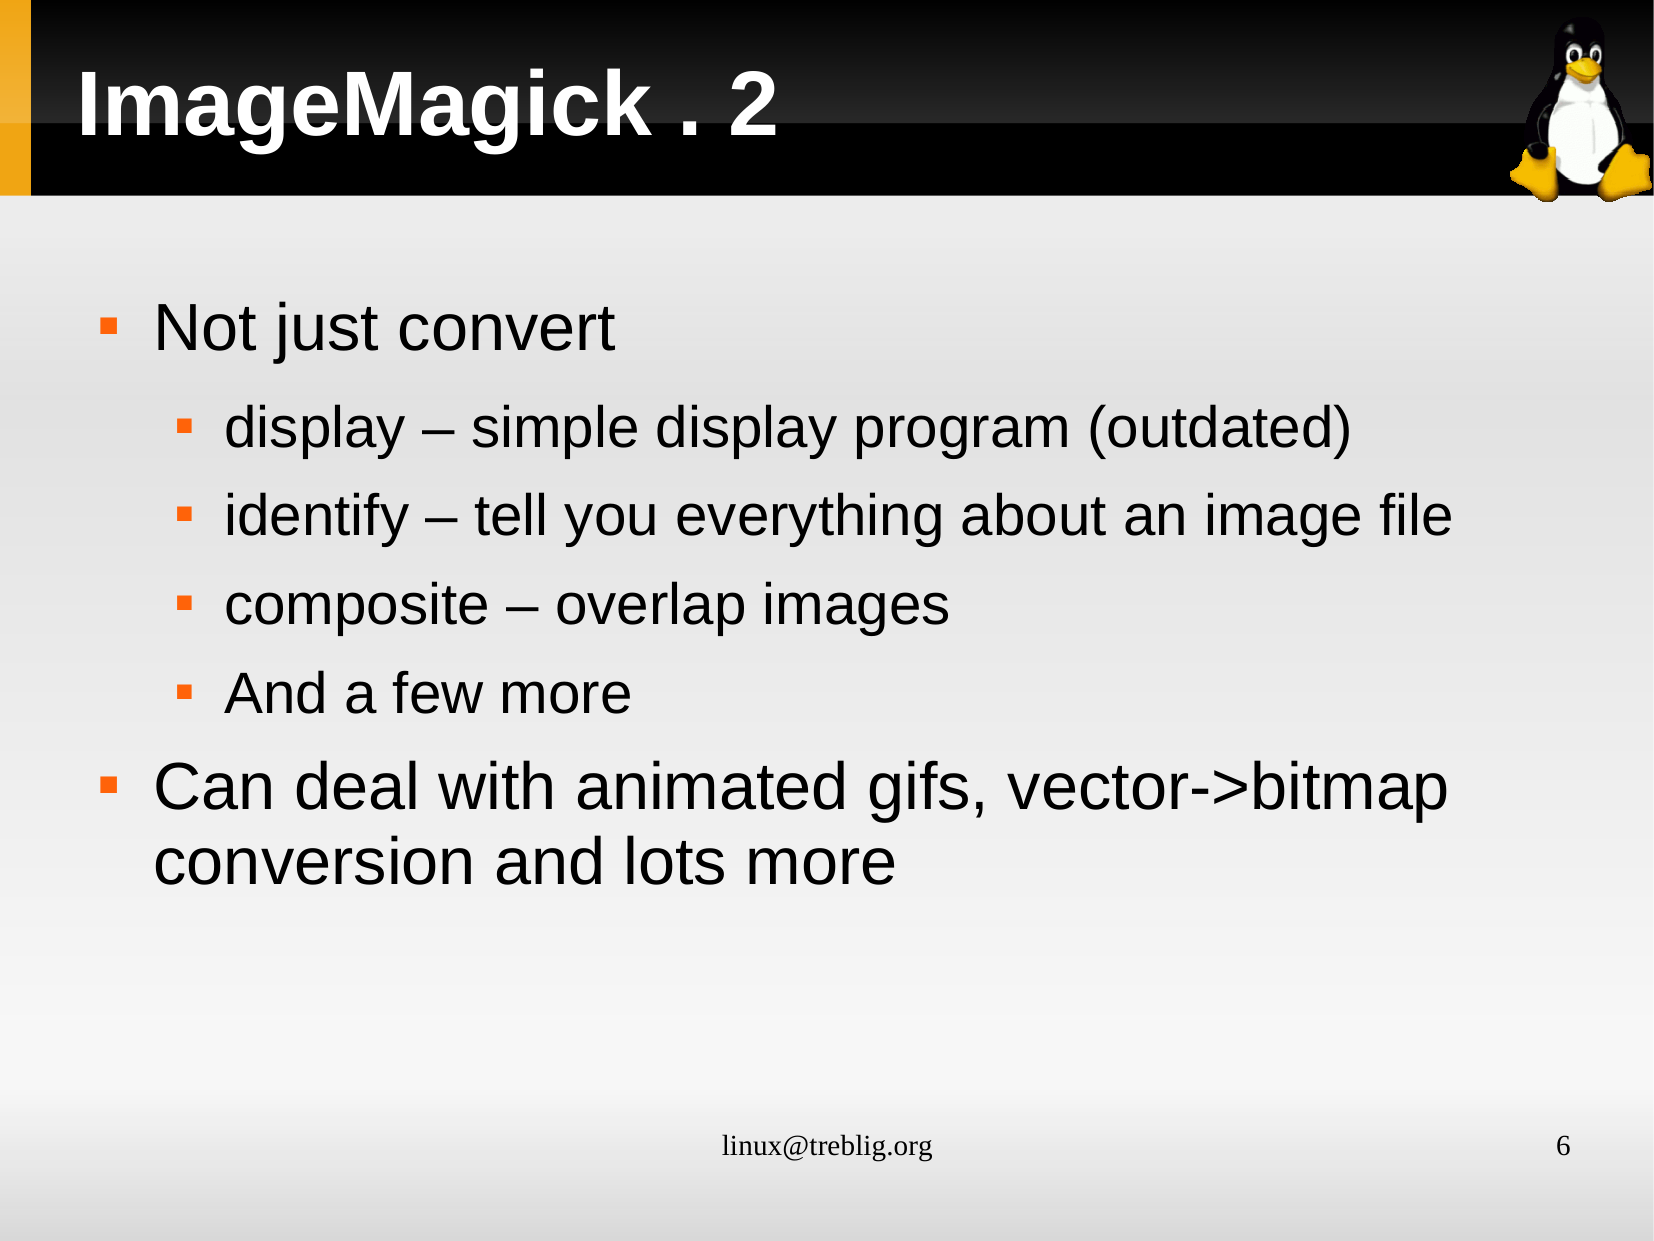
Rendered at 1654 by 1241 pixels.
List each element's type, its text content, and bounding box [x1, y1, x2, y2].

picture [0, 0, 1654, 1241]
title ImageMagick . 2 [76, 0, 1565, 208]
list Not just convert display – simple display program (outdated) identify – tell you everything about an image file composite – overlap images And a few more Can deal with animated gifs, vector->bitmap conversion and lots more [82, 290, 1571, 1109]
